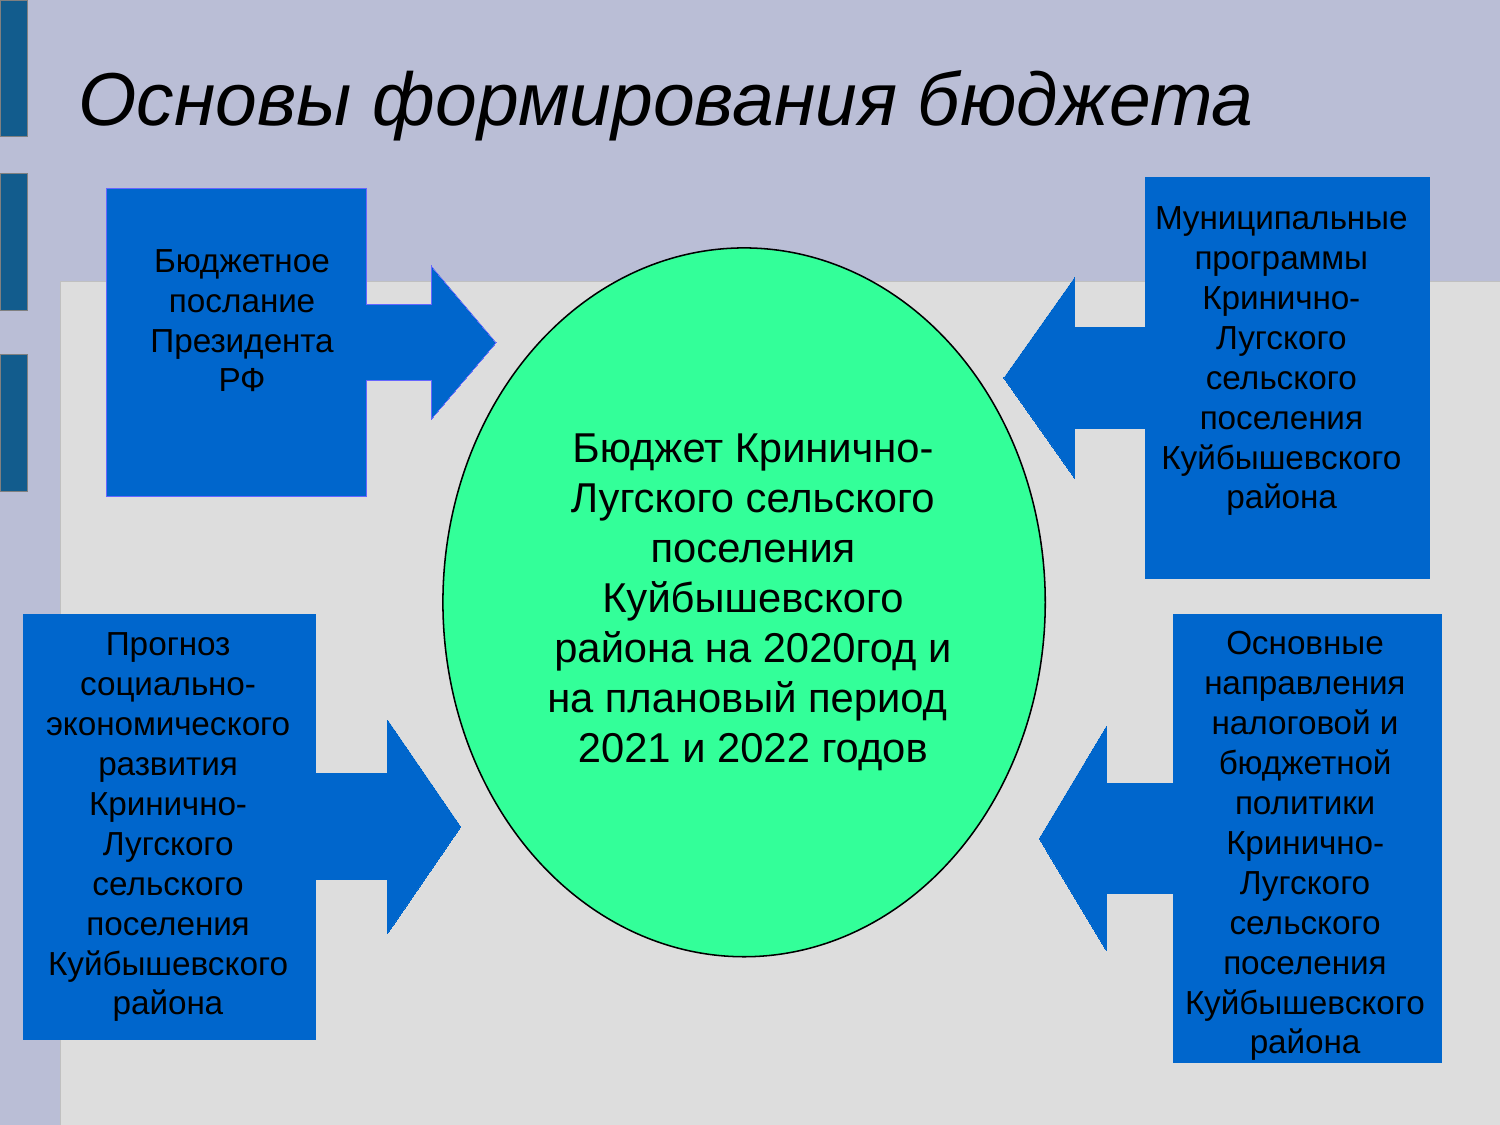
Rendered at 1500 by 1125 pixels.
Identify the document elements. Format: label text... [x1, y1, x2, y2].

text_box Основные направления налоговой и бюджетной политики Кринично-Лугского сельского поселения Куйбышевского района [1169, 614, 1441, 1069]
text_box [367, 265, 497, 420]
text_box [106, 188, 367, 497]
text_box Бюджетное послание Президента РФ [118, 231, 367, 407]
text_box [442, 247, 1046, 957]
text_box [23, 1030, 316, 1040]
text_box [1039, 726, 1169, 951]
text_box [1145, 177, 1430, 188]
text_box Прогноз социально-экономического развития Кринично-Лугского сельского поселения Куйбышевского района [17, 615, 319, 1030]
text_box [1003, 277, 1133, 479]
text_box Основы формирования бюджета [76, 42, 1277, 178]
text_box Муниципальные программы Кринично-Лугского сельского поселения Куйбышевского района [1133, 188, 1430, 524]
text_box Бюджет Кринично-Лугского сельского поселения Куйбышевского района на 2020год и на плановый период 2021 и 2022 годов [525, 413, 981, 779]
text_box [319, 720, 461, 934]
text_box [1145, 524, 1430, 579]
